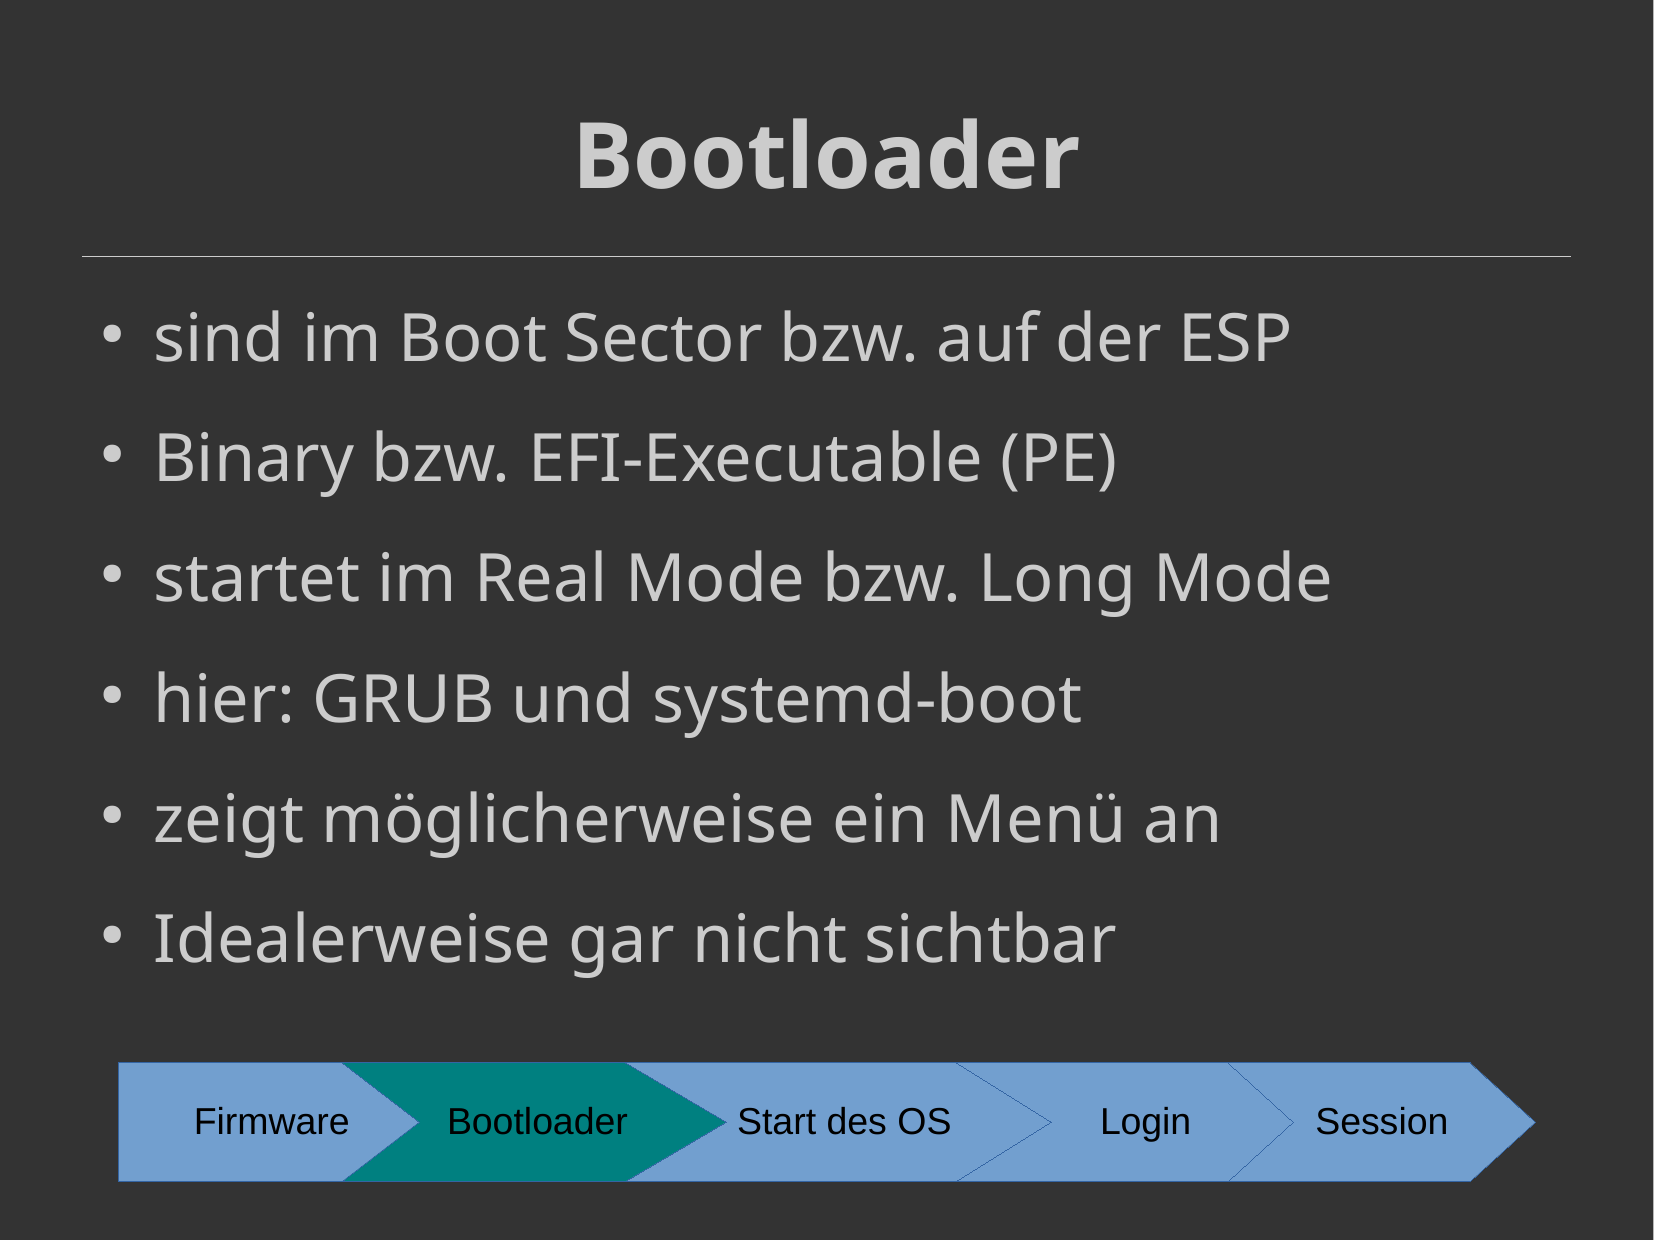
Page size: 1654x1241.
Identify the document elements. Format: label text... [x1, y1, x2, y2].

text_box Bootloader [342, 1062, 724, 1182]
text_box Start des OS [625, 1062, 1049, 1182]
text_box Session [1228, 1062, 1536, 1182]
text_box Login [956, 1062, 1292, 1182]
text_box Firmware [118, 1062, 418, 1182]
list sind im Boot Sector bzw. auf der ESP Binary bzw. EFI-Executable (PE) startet im Real Mode bzw. Long Mode hier: GRUB und systemd-boot zeigt möglicherweise ein Menü an Idealerweise gar nicht sichtbar [82, 290, 1571, 1010]
title Bootloader [82, 49, 1571, 257]
